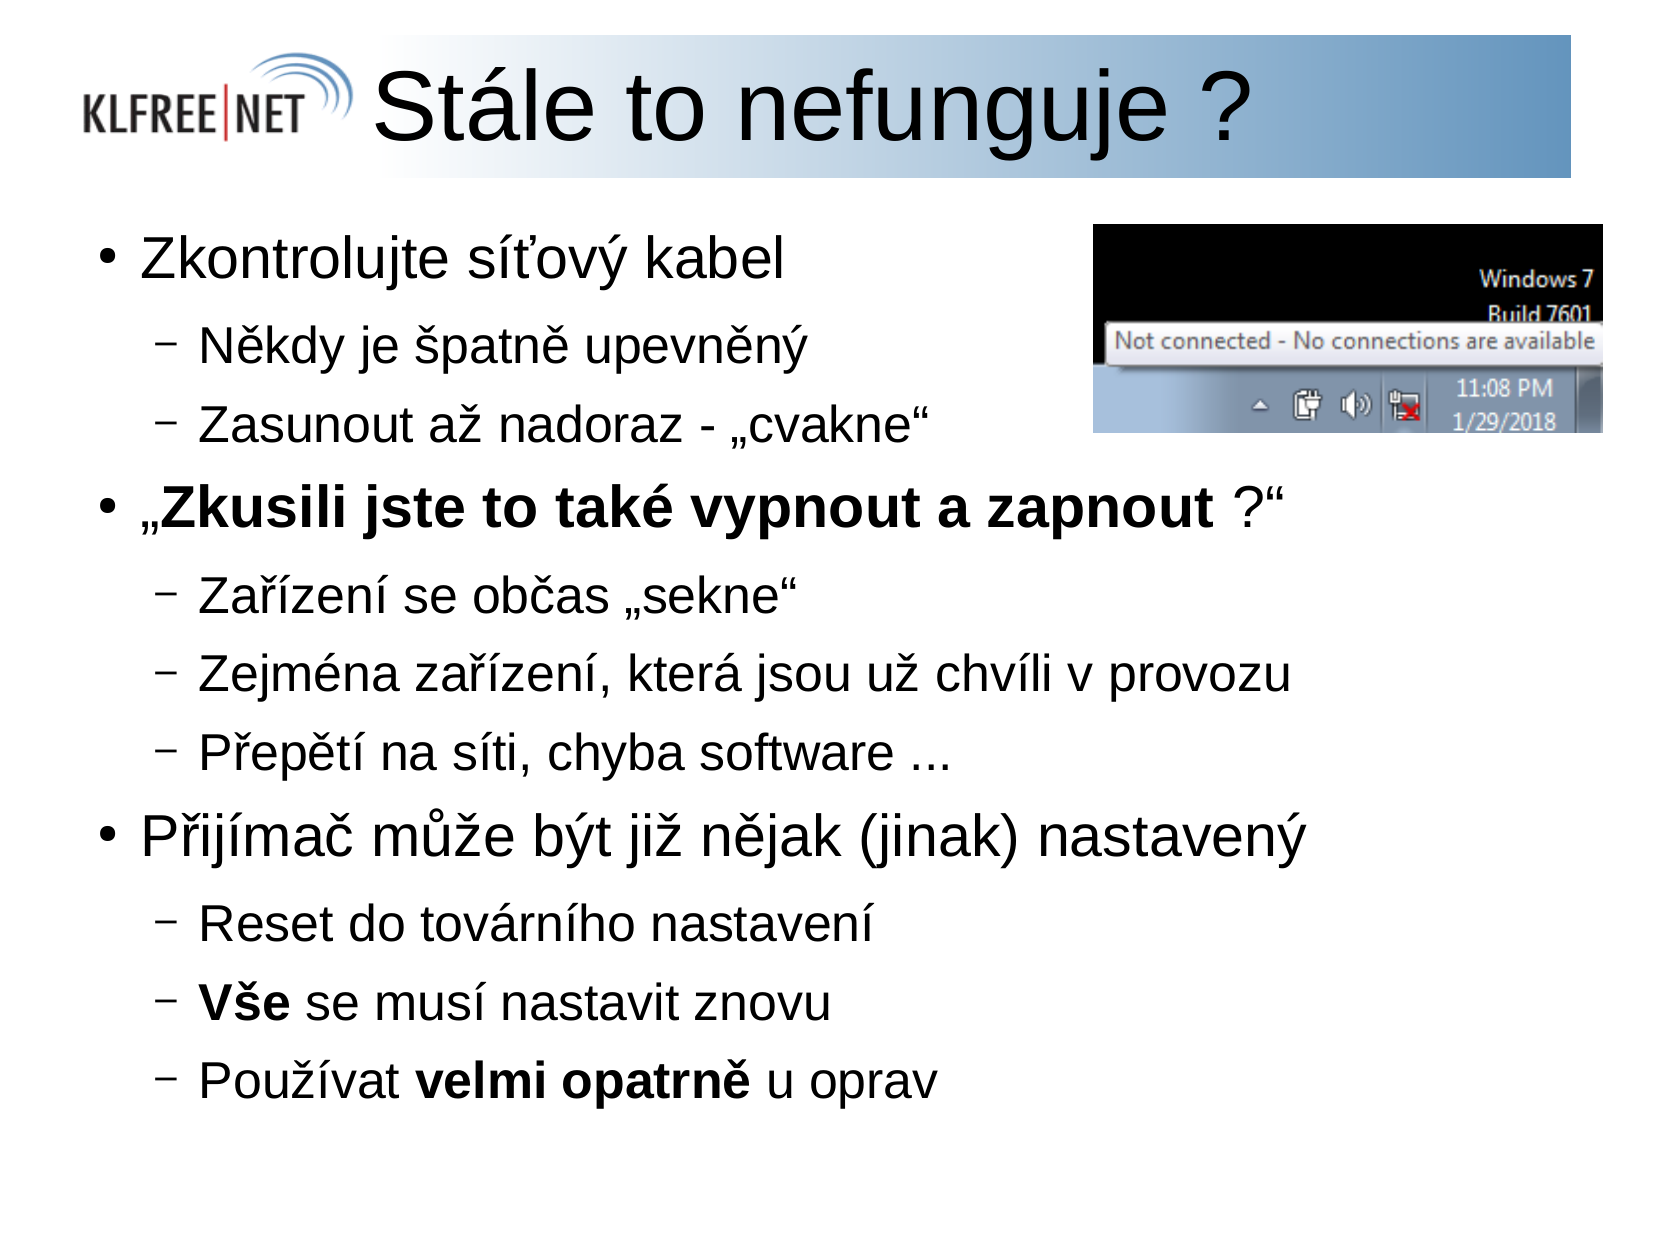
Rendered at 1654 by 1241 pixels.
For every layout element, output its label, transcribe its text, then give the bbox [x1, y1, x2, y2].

title Stále to nefunguje ? [371, 47, 1560, 166]
list Zkontrolujte síťový kabel Někdy je špatně upevněný Zasunout až nadoraz - „cvakne“ „Zkusili jste to také vypnout a zapnout ?“ Zařízení se občas „sekne“ Zejména zařízení, která jsou už chvíli v provozu Přepětí na síti, chyba software ... Přijímač může být již nějak (jinak) nastavený Reset do továrního nastavení Vše se musí nastavit znovu Používat velmi opatrně u oprav [82, 224, 1569, 1111]
picture [1093, 224, 1603, 433]
picture [59, 11, 372, 201]
